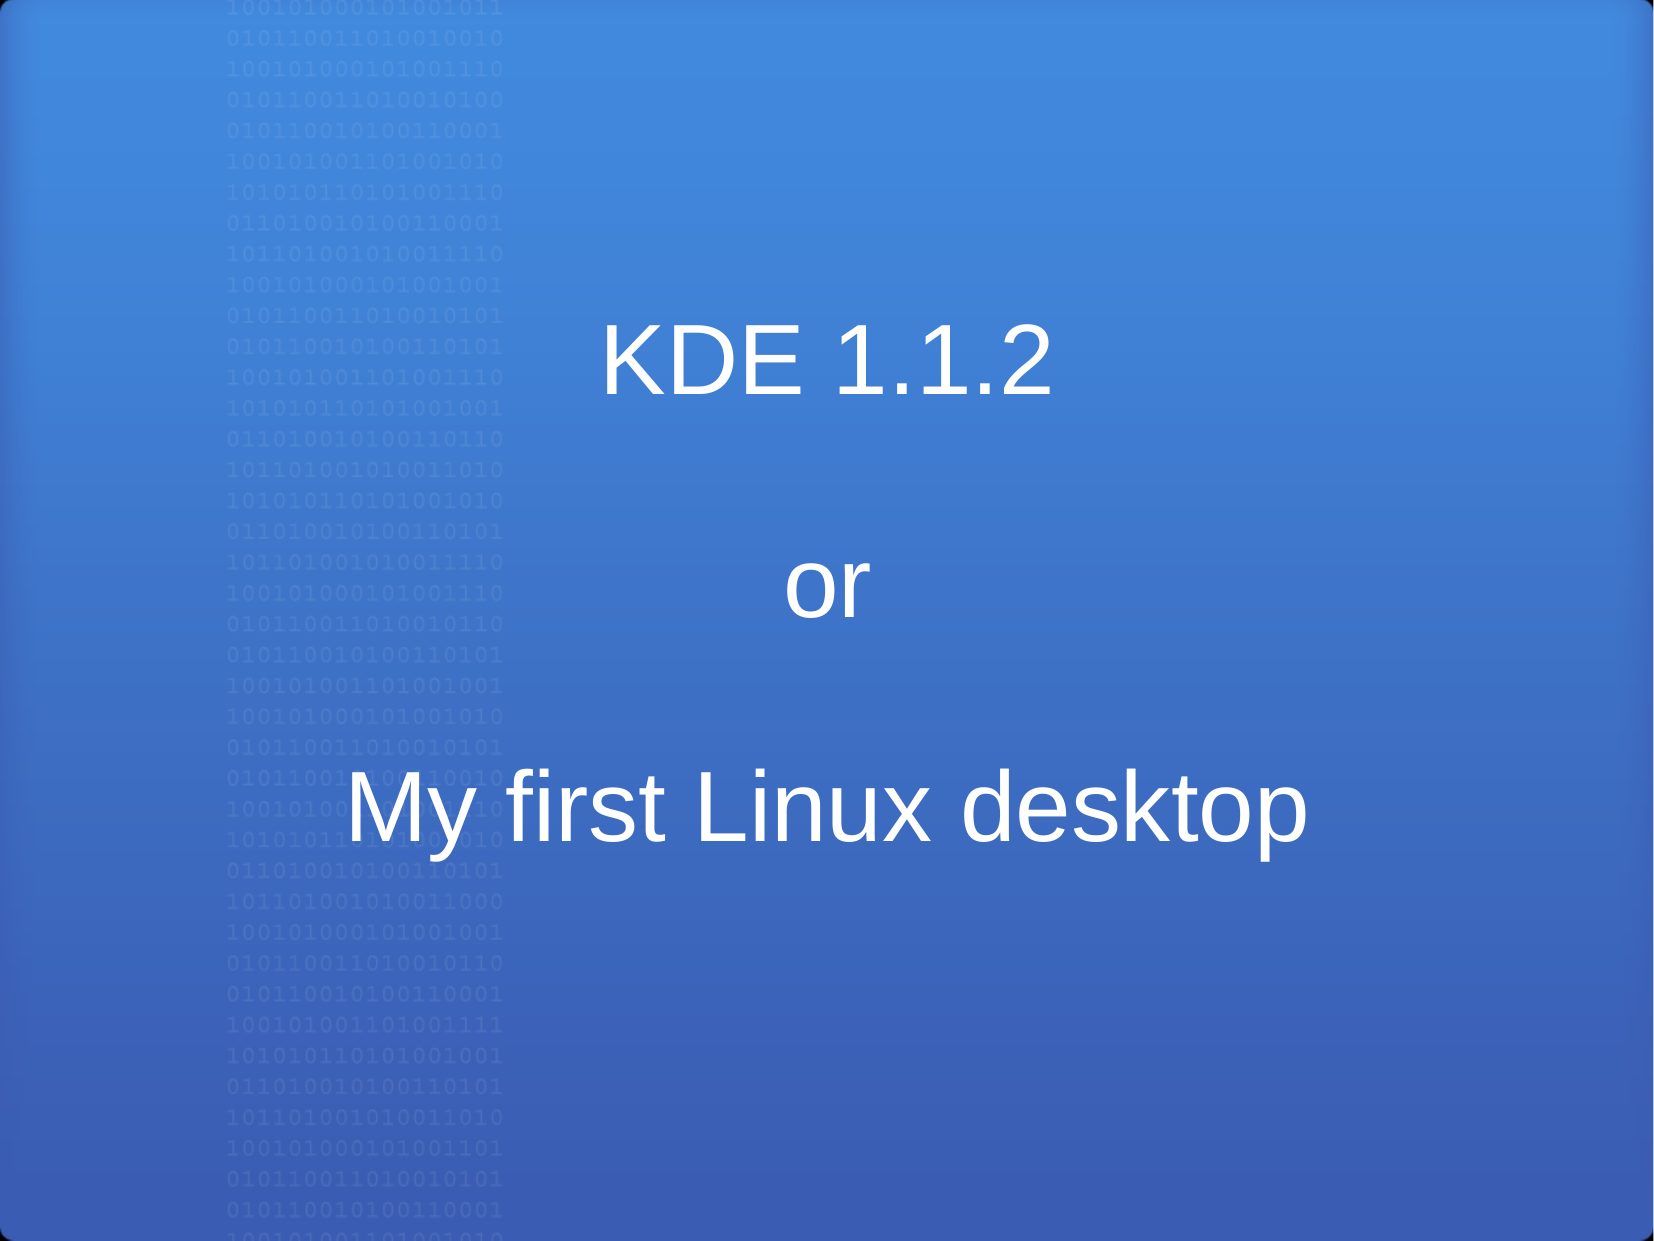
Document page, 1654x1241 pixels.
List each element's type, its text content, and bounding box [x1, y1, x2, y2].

picture [0, 0, 1654, 1241]
subtitle KDE 1.1.2 or My first Linux desktop [121, 110, 1534, 1119]
